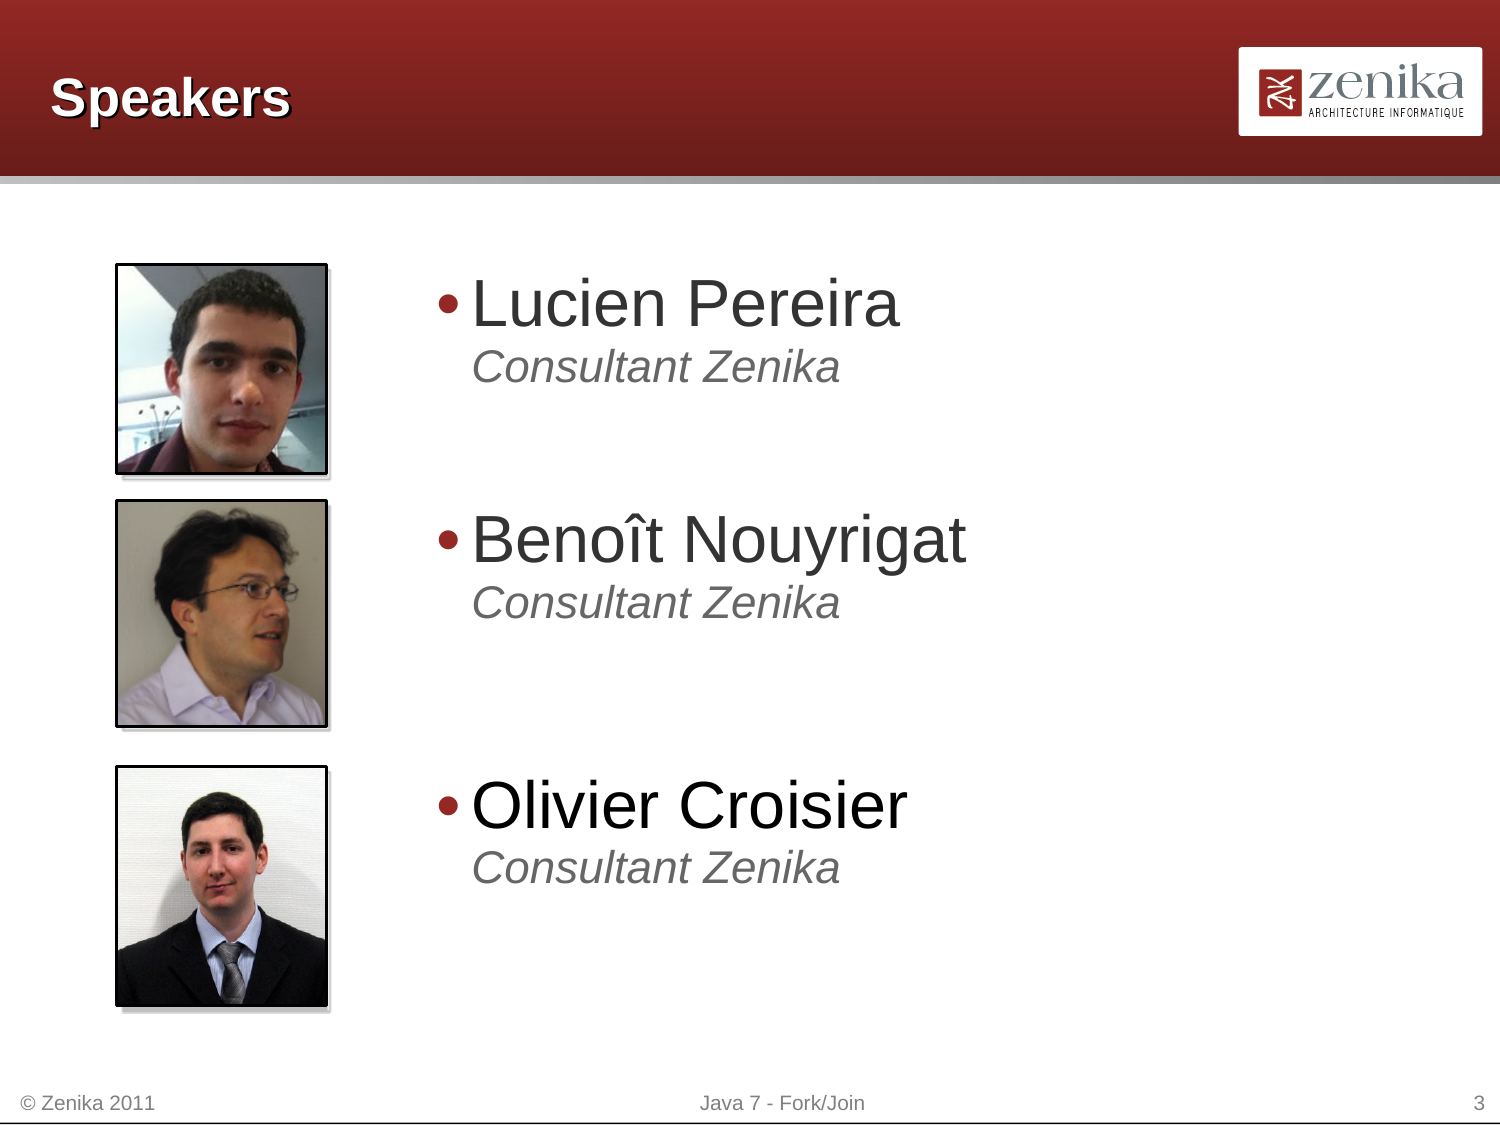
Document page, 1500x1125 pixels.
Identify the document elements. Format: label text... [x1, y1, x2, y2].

list Benoît Nouyrigat Consultant Zenika [413, 501, 1435, 636]
picture [1257, 58, 1464, 125]
picture [118, 767, 325, 1005]
picture [118, 501, 325, 725]
list Olivier Croisier Consultant Zenika [413, 767, 1435, 902]
picture [118, 265, 325, 473]
list Lucien Pereira Consultant Zenika [413, 265, 1435, 400]
title Speakers [50, 15, 1206, 180]
